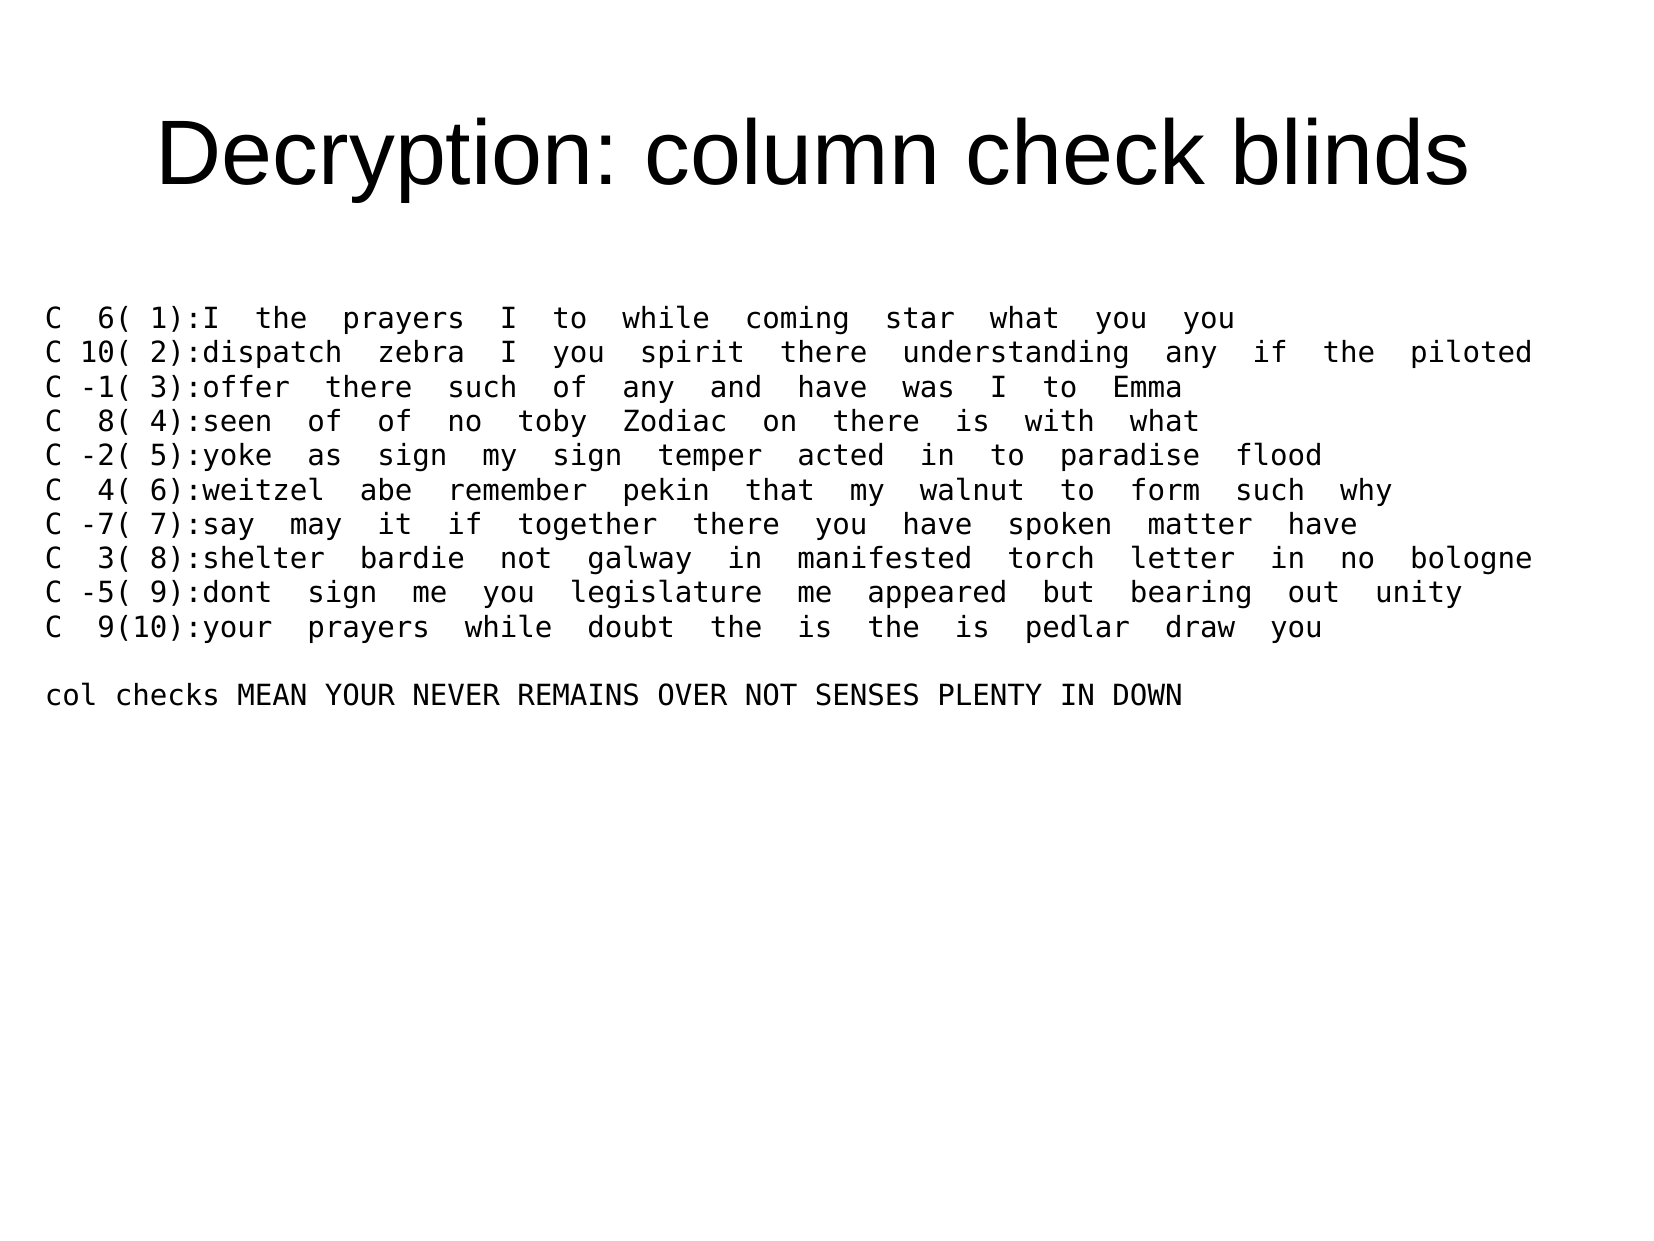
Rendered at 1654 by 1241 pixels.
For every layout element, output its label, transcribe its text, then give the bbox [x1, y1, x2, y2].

text_box C 6( 1):I the prayers I to while coming star what you you C 10( 2):dispatch zebra I you spirit there understanding any if the piloted C -1( 3):offer there such of any and have was I to Emma C 8( 4):seen of of no toby Zodiac on there is with what C -2( 5):yoke as sign my sign temper acted in to paradise flood C 4( 6):weitzel abe remember pekin that my walnut to form such why C -7( 7):say may it if together there you have spoken matter have C 3( 8):shelter bardie not galway in manifested torch letter in no bologne C -5( 9):dont sign me you legislature me appeared but bearing out unity C 9(10):your prayers while doubt the is the is pedlar draw you col checks MEAN YOUR NEVER REMAINS OVER NOT SENSES PLENTY IN DOWN [30, 225, 1654, 755]
title Decryption: column check blinds [82, 49, 1571, 225]
